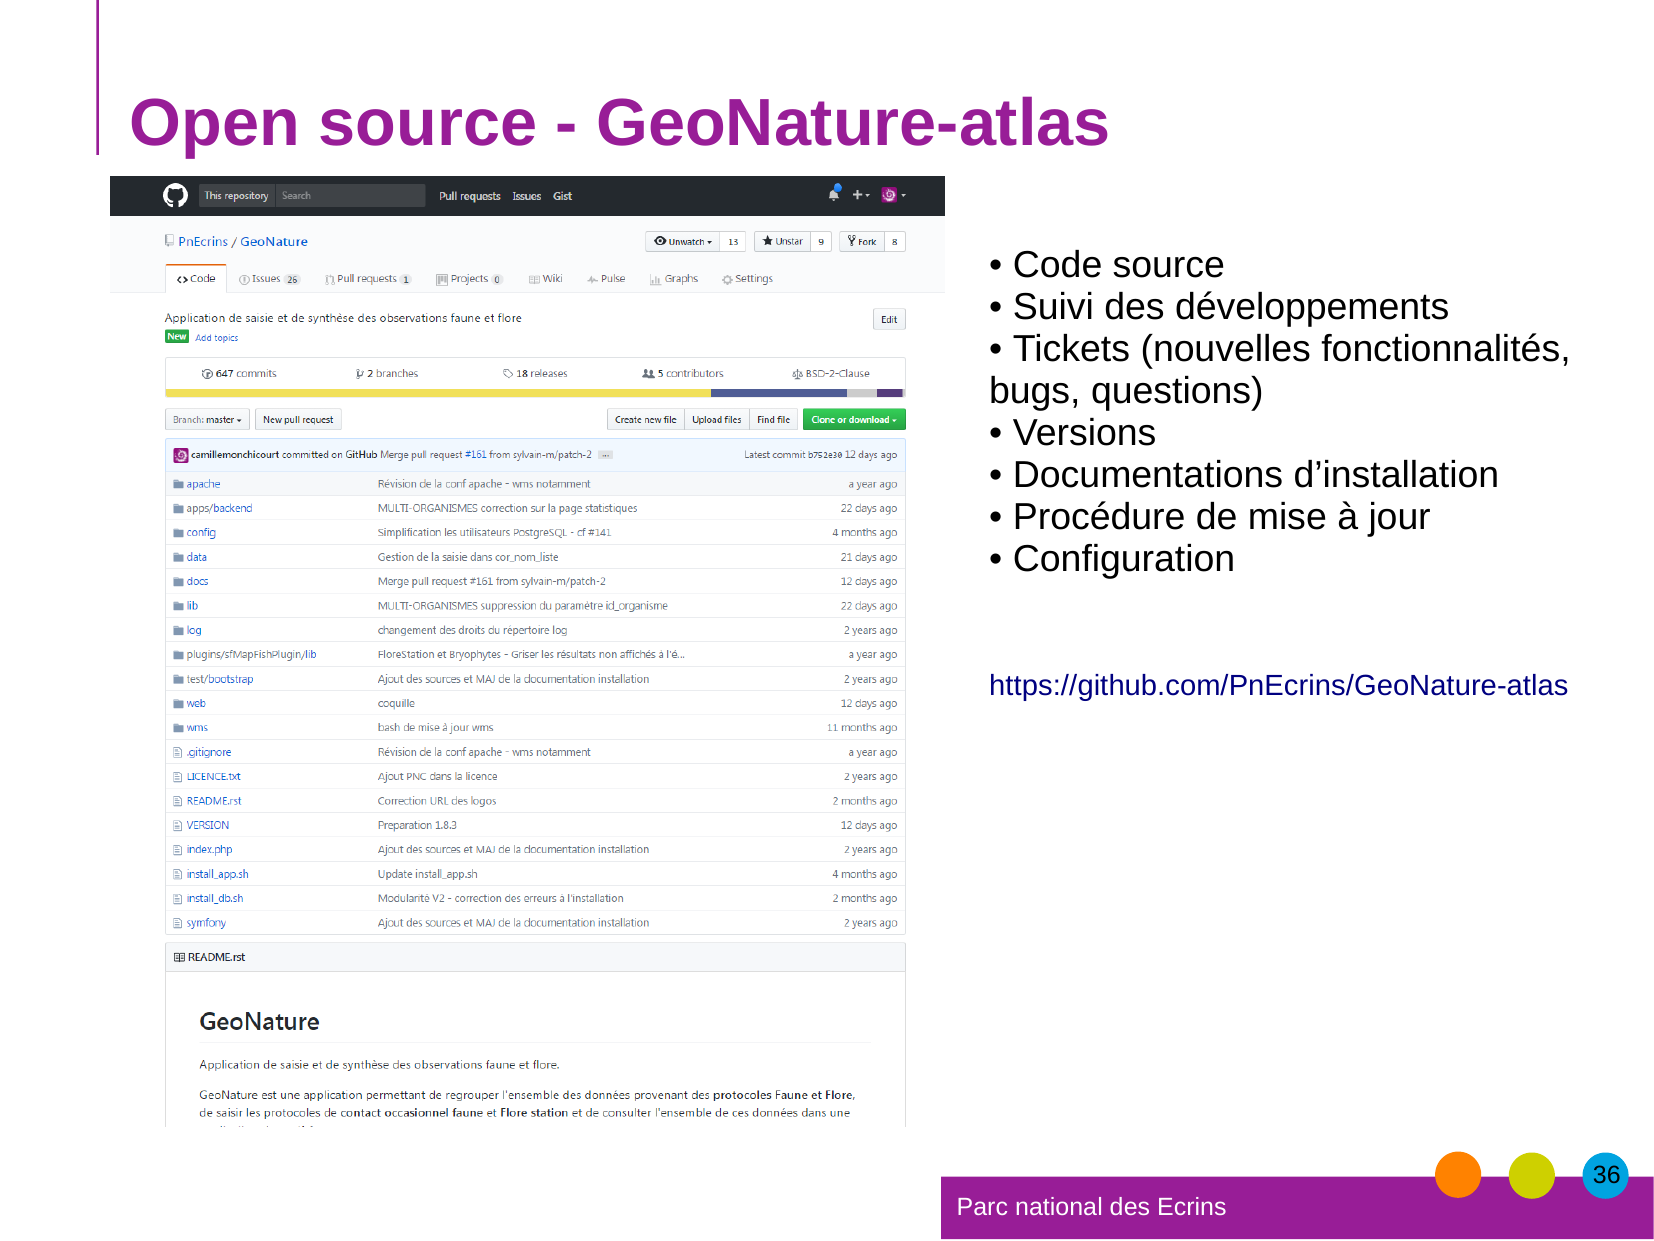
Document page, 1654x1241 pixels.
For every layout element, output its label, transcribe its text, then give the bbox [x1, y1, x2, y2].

text_box https://github.com/PnEcrins/GeoNature-atlas [974, 661, 1593, 709]
picture [110, 176, 945, 1127]
text_box Code source Suivi des développements Tickets (nouvelles fonctionnalités, bugs, questions) Versions Documentations d’installation Procédure de mise à jour Configuration [974, 236, 1595, 588]
title Open source - GeoNature-atlas [129, 11, 1619, 160]
